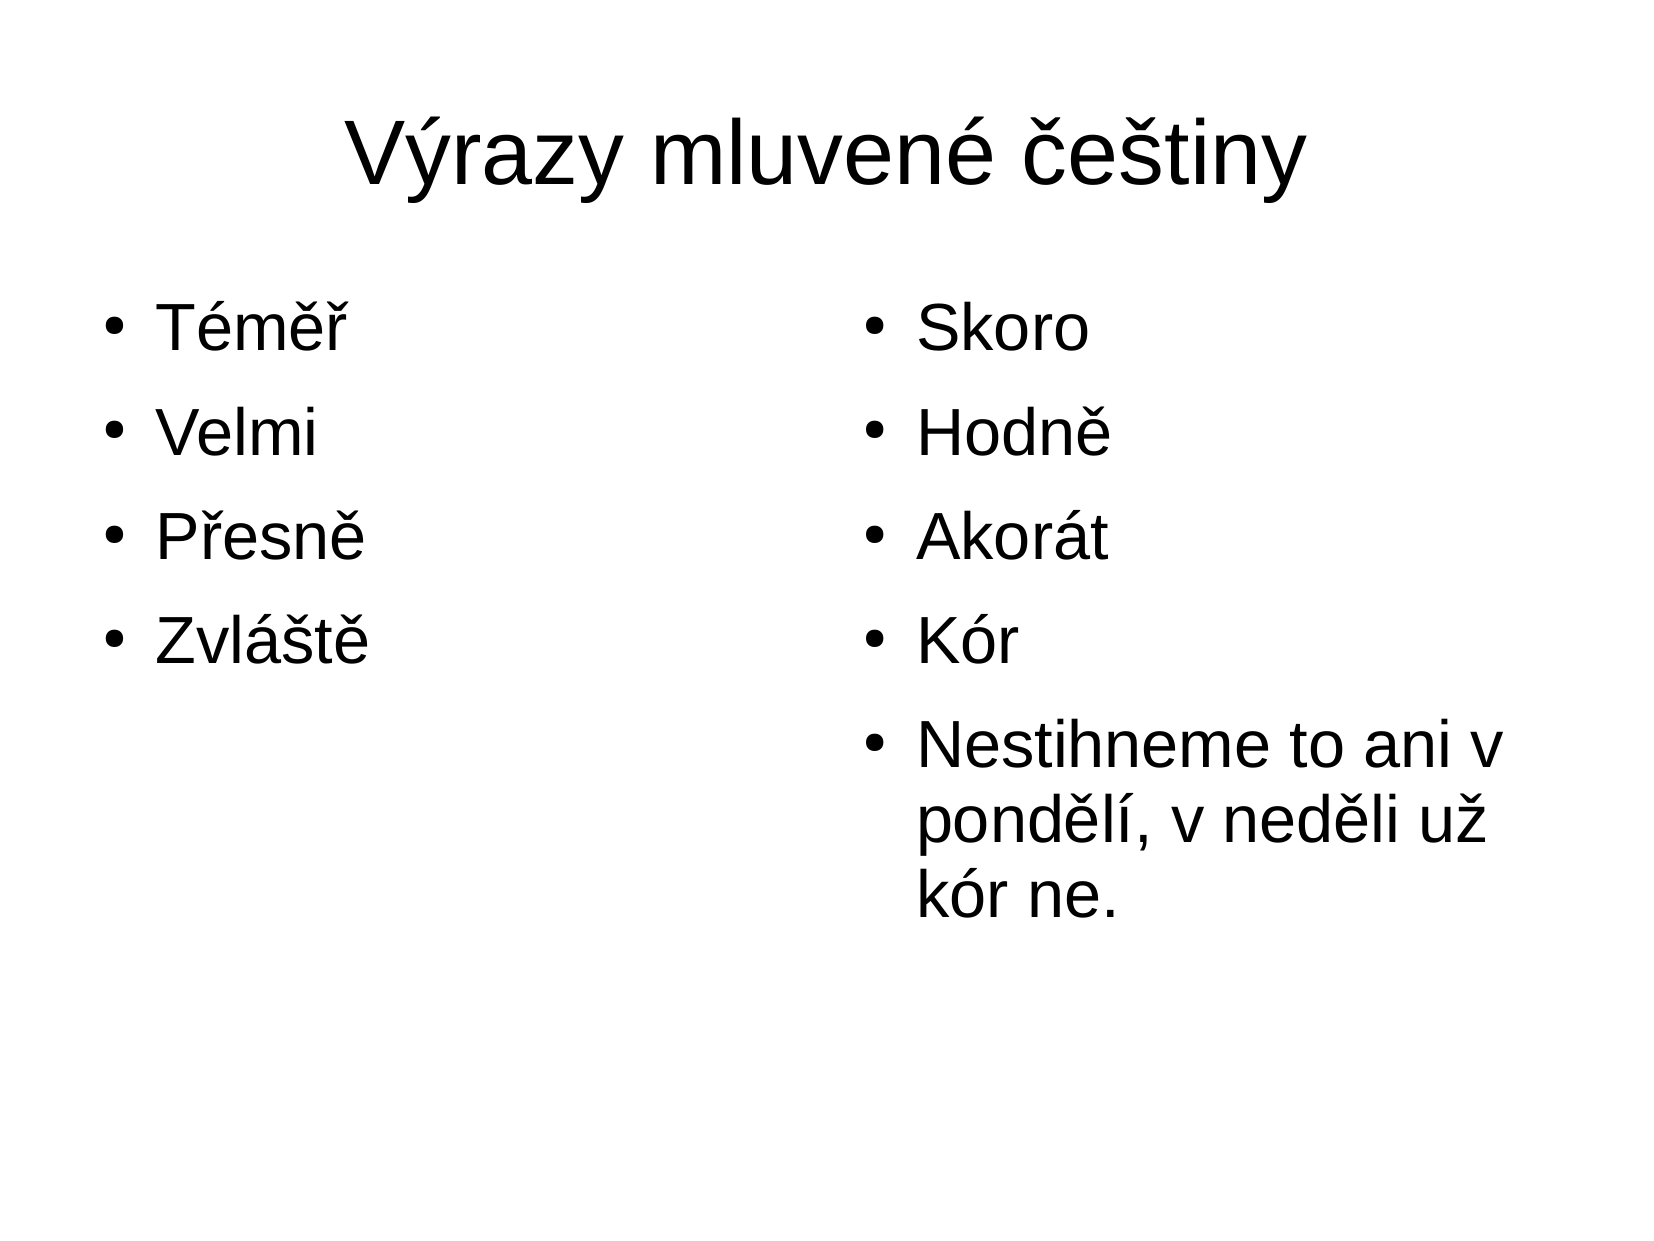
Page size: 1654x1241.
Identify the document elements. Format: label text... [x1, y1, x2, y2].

title Výrazy mluvené češtiny [82, 49, 1571, 257]
list Téměř Velmi Přesně Zvláště [84, 290, 811, 1010]
list Skoro Hodně Akorát Kór Nestihneme to ani v pondělí, v neděli už kór ne. [845, 290, 1572, 1010]
